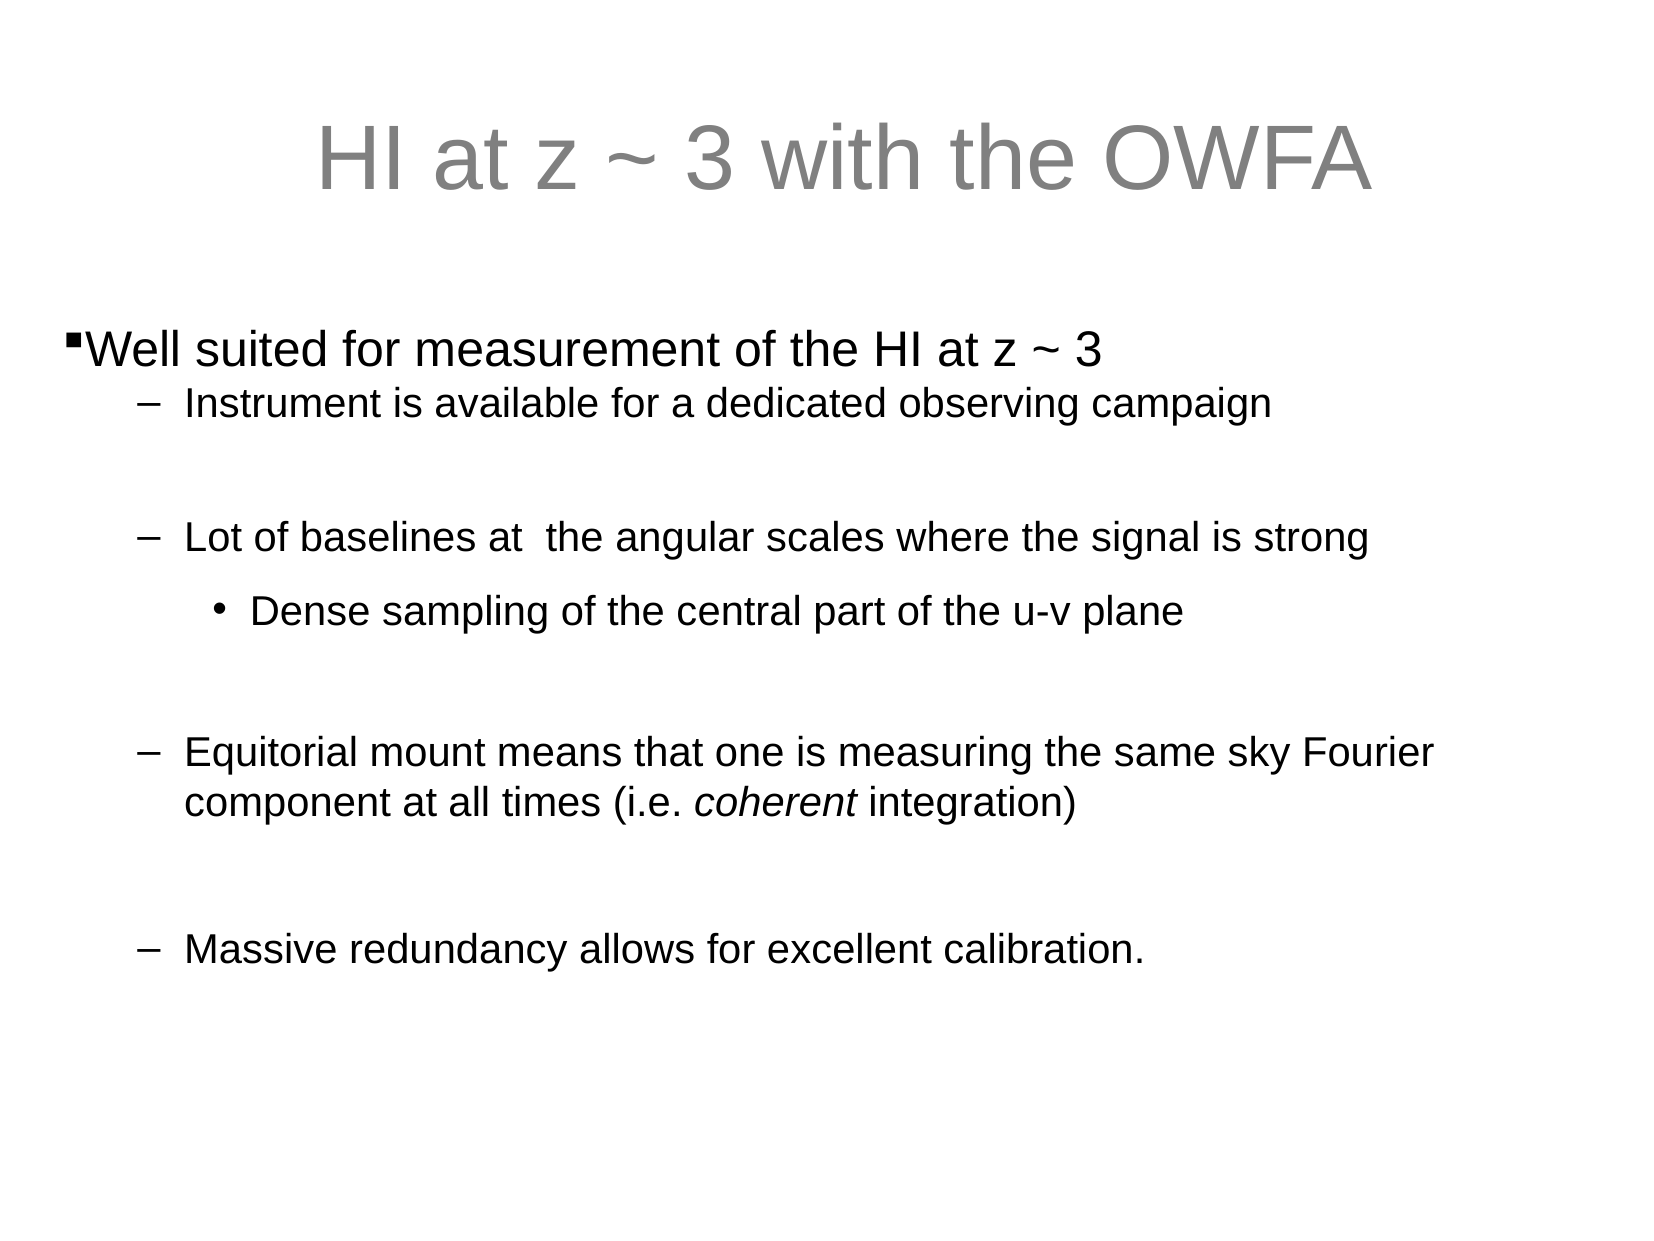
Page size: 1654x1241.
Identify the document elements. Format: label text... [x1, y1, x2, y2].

title HI at z ~ 3 with the OWFA [82, 49, 1571, 257]
list Well suited for measurement of the HI at z ~ 3 Instrument is available for a dedicated observing campaign Lot of baselines at the angular scales where the signal is strong Dense sampling of the central part of the u-v plane Equitorial mount means that one is measuring the same sky Fourier component at all times (i.e. coherent integration) Massive redundancy allows for excellent calibration. [47, 236, 1489, 1193]
